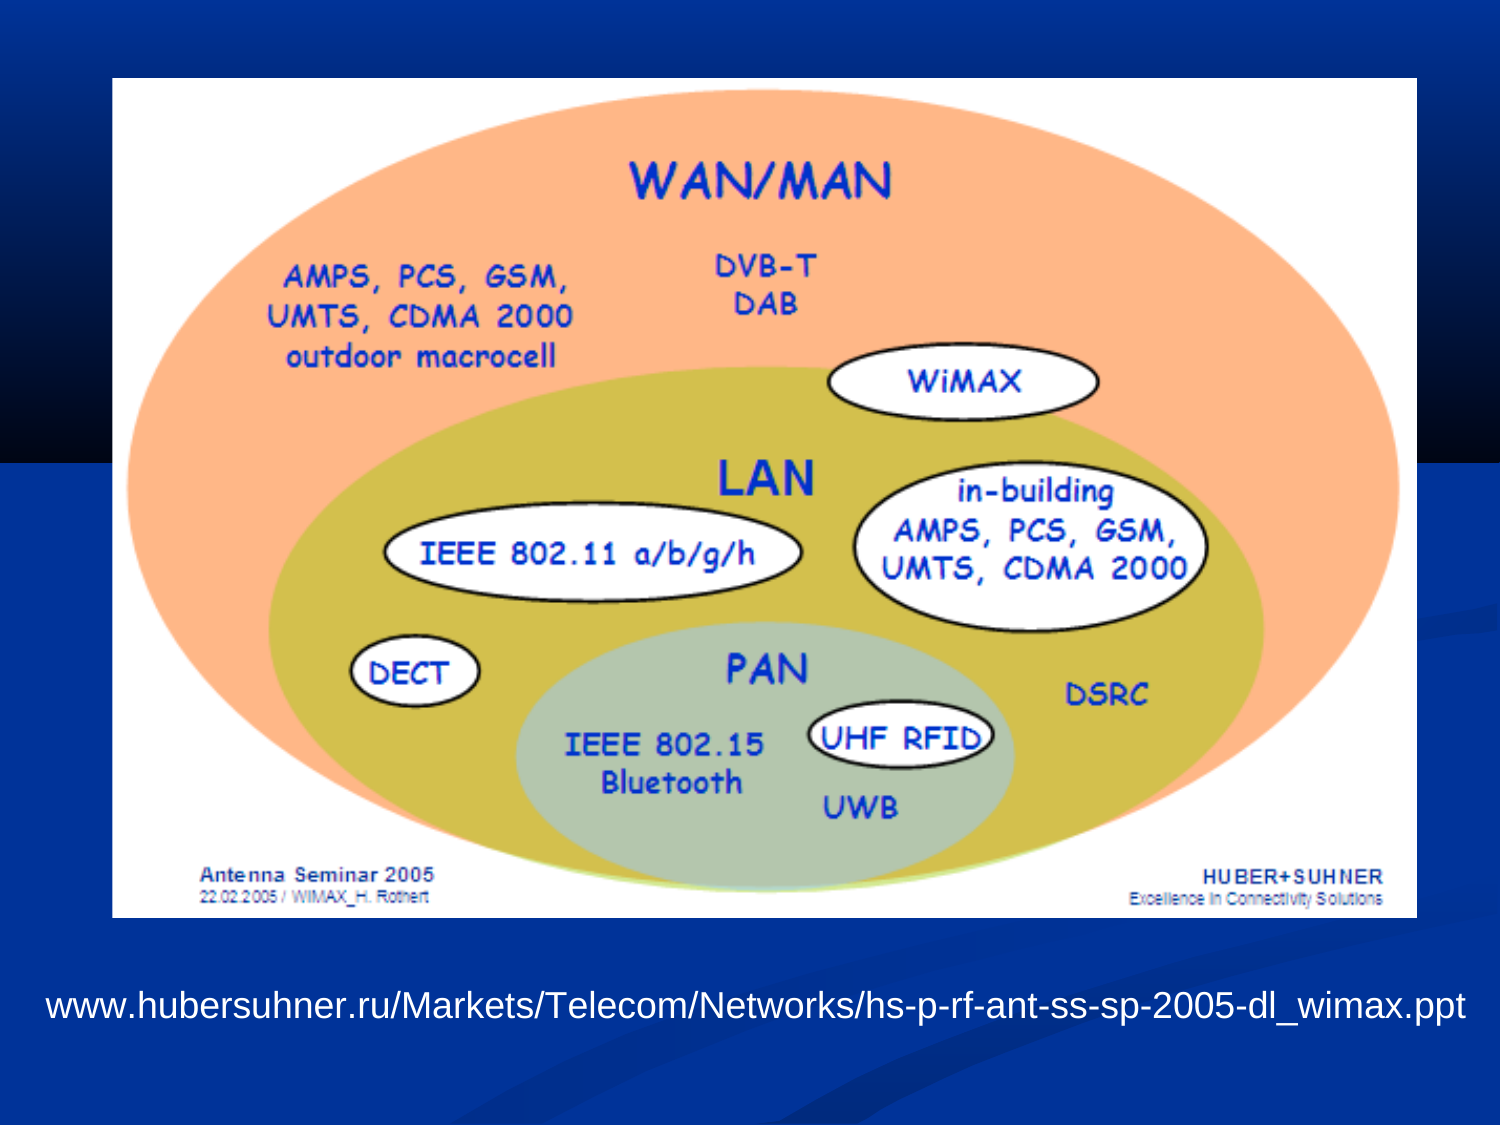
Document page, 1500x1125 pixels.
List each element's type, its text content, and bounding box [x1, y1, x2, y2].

picture [112, 78, 1418, 918]
text_box www.hubersuhner.ru/Markets/Telecom/Networks/hs-p-rf-ant-ss-sp-2005-dl_wimax.ppt [30, 973, 1482, 1035]
